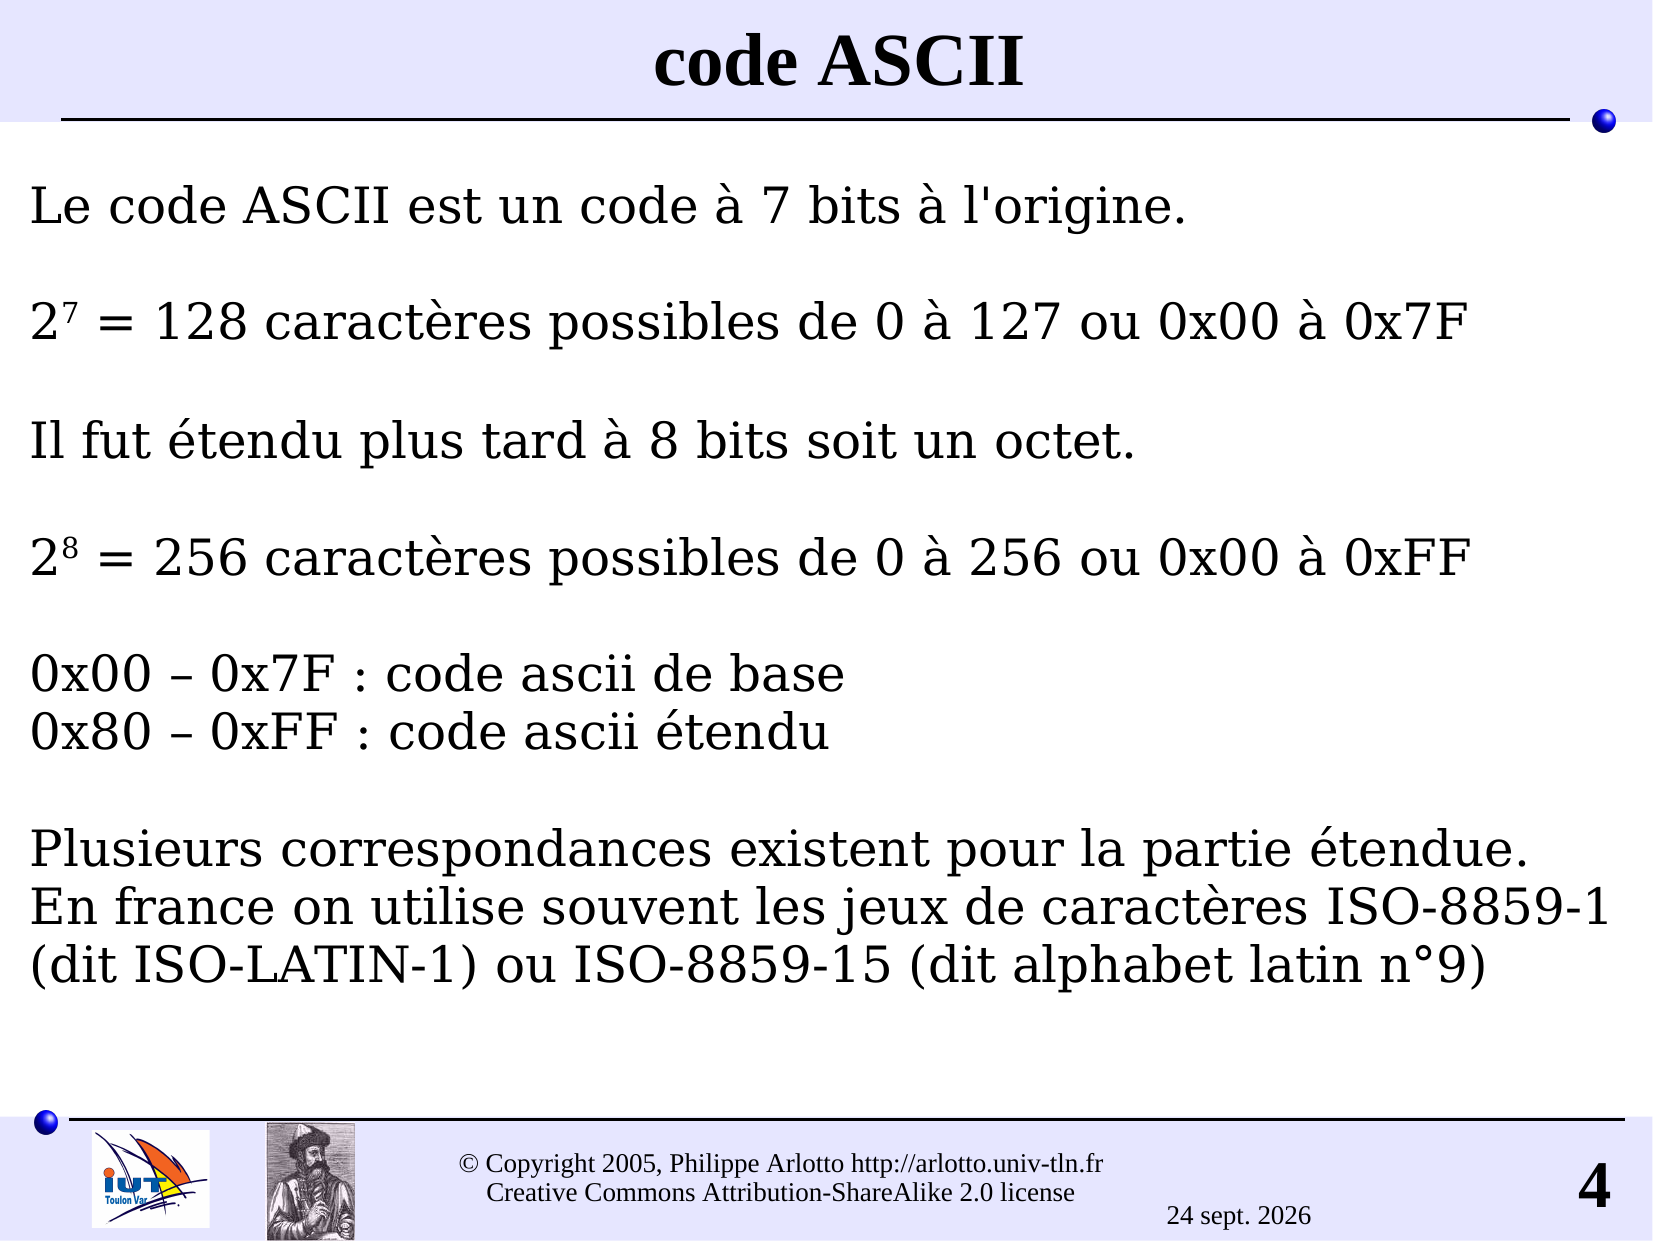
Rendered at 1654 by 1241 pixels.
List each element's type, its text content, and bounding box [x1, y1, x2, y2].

title code ASCII [95, 14, 1585, 107]
text_box Le code ASCII est un code à 7 bits à l'origine. 27 = 128 caractères possibles de 0 à 127 ou 0x00 à 0x7F Il fut étendu plus tard à 8 bits soit un octet. 28 = 256 caractères possibles de 0 à 256 ou 0x00 à 0xFF 0x00 – 0x7F : code ascii de base 0x80 – 0xFF : code ascii étendu Plusieurs correspondances existent pour la partie étendue. En france on utilise souvent les jeux de caractères ISO-8859-1 (dit ISO-LATIN-1) ou ISO-8859-15 (dit alphabet latin n°9) [29, 177, 1636, 1100]
picture [265, 1122, 355, 1241]
